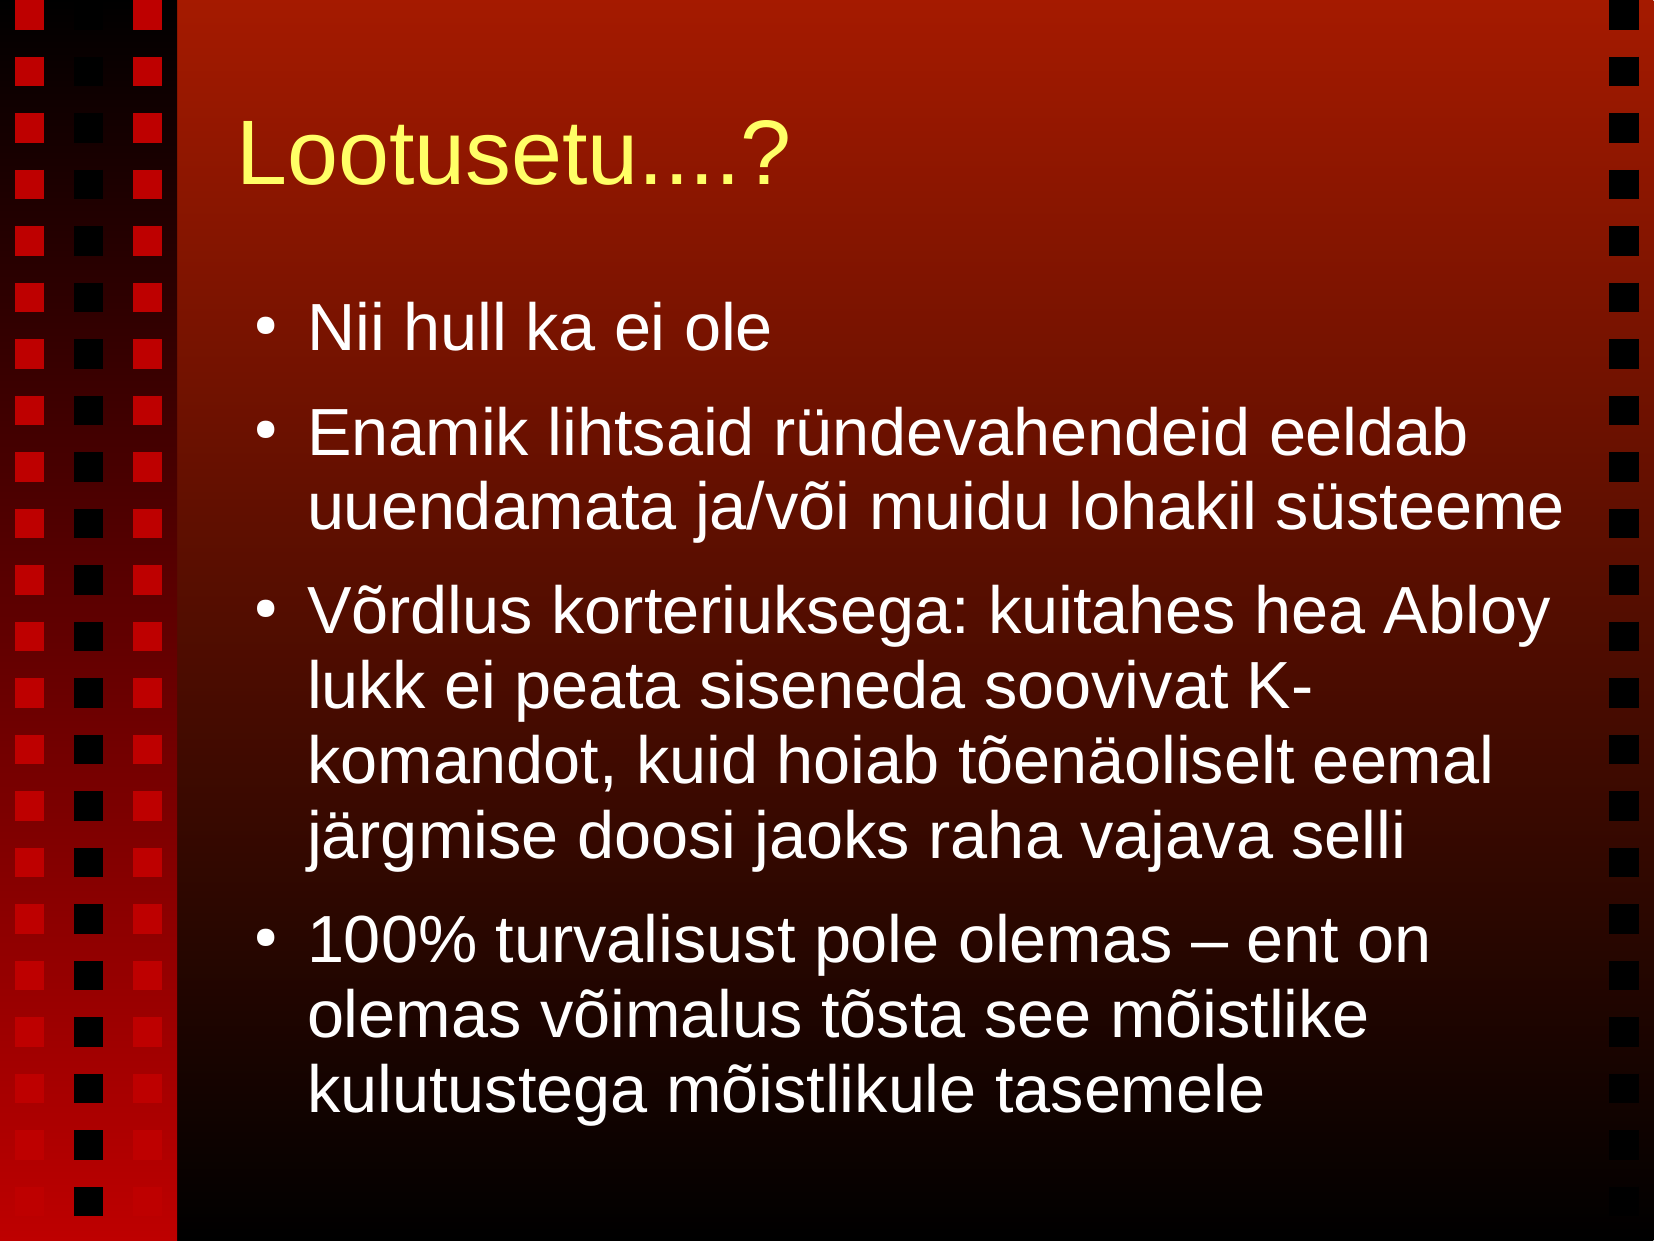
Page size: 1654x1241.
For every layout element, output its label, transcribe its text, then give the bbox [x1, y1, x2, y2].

title Lootusetu....? [236, 49, 1571, 257]
list Nii hull ka ei ole Enamik lihtsaid ründevahendeid eeldab uuendamata ja/või muidu lohakil süsteeme Võrdlus korteriuksega: kuitahes hea Abloy lukk ei peata siseneda soovivat K-komandot, kuid hoiab tõenäoliselt eemal järgmise doosi jaoks raha vajava selli 100% turvalisust pole olemas – ent on olemas võimalus tõsta see mõistlike kulutustega mõistlikule tasemele [236, 290, 1571, 1127]
